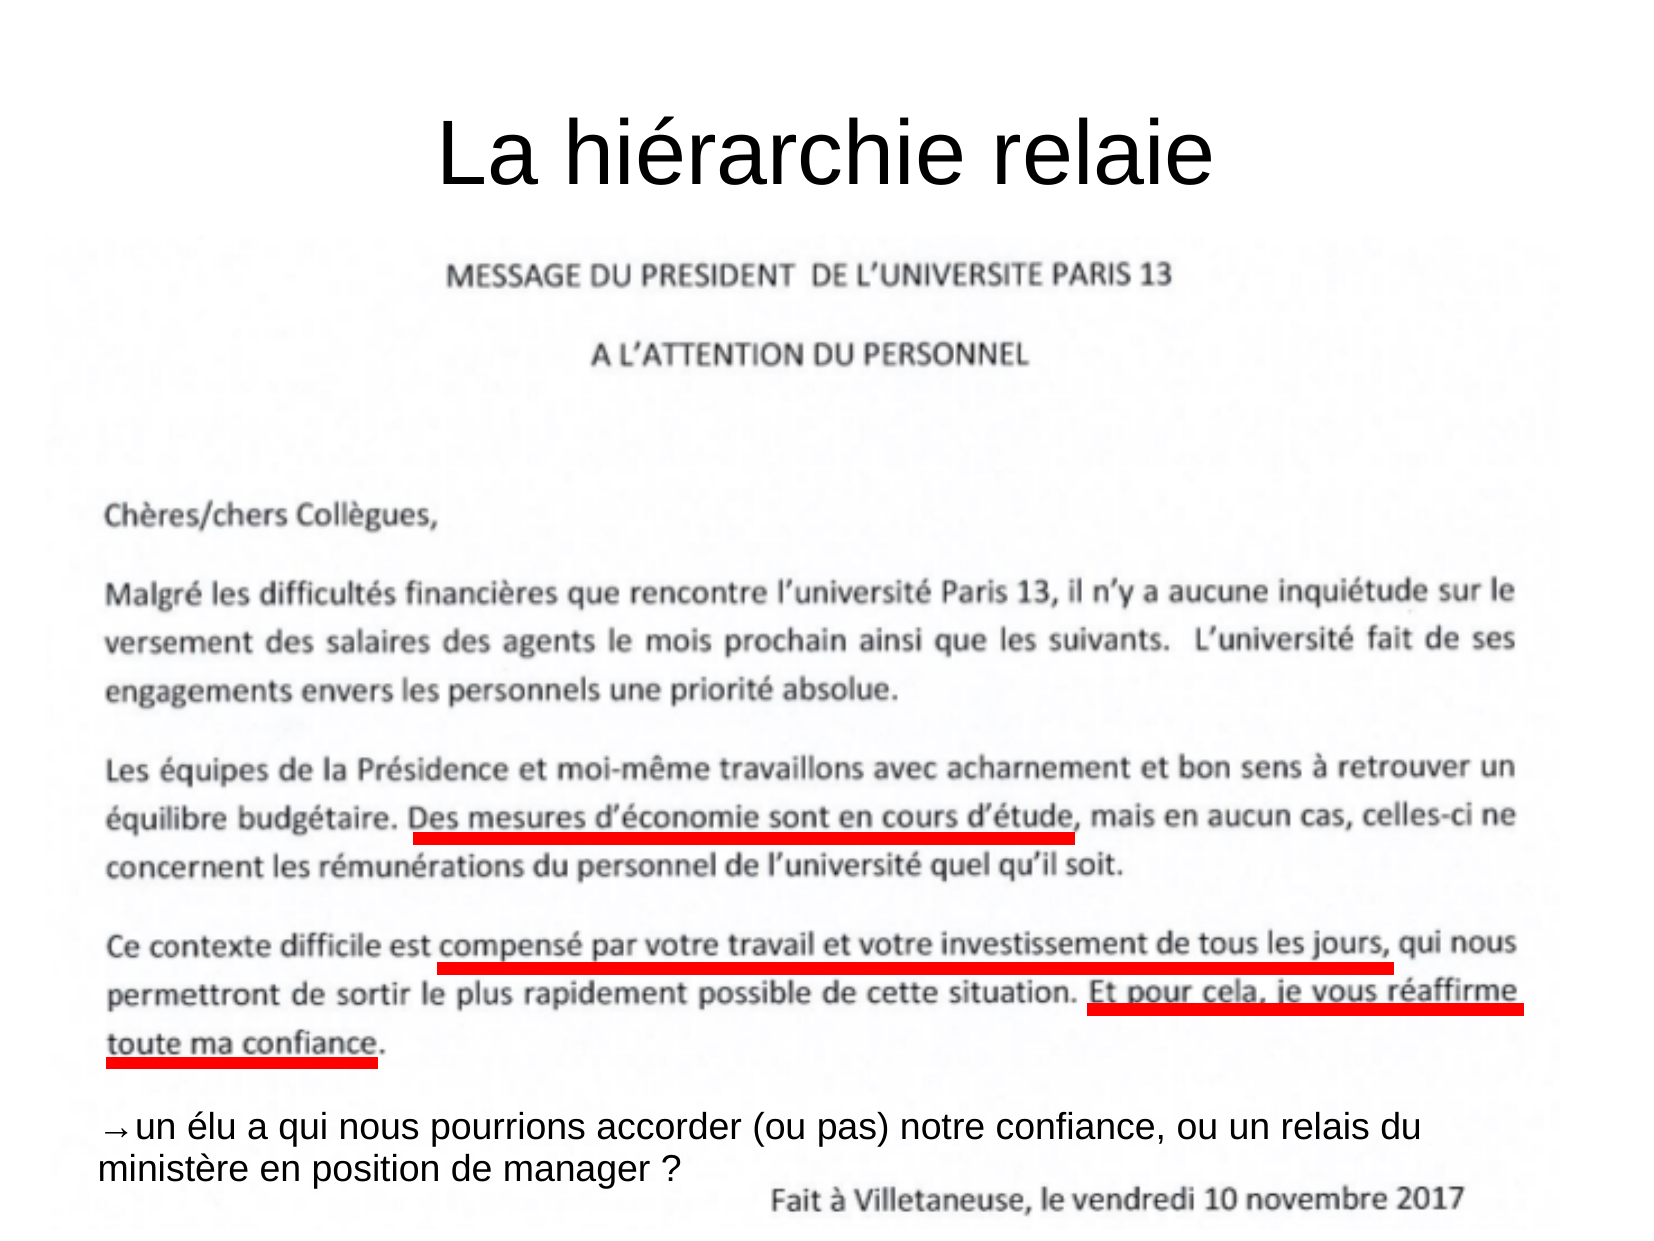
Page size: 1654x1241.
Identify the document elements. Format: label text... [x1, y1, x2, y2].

title La hiérarchie relaie [82, 49, 1571, 257]
text_box →un élu a qui nous pourrions accorder (ou pas) notre confiance, ou un relais du ministère en position de manager ? [47, 1098, 1560, 1240]
picture [45, 235, 1560, 1230]
